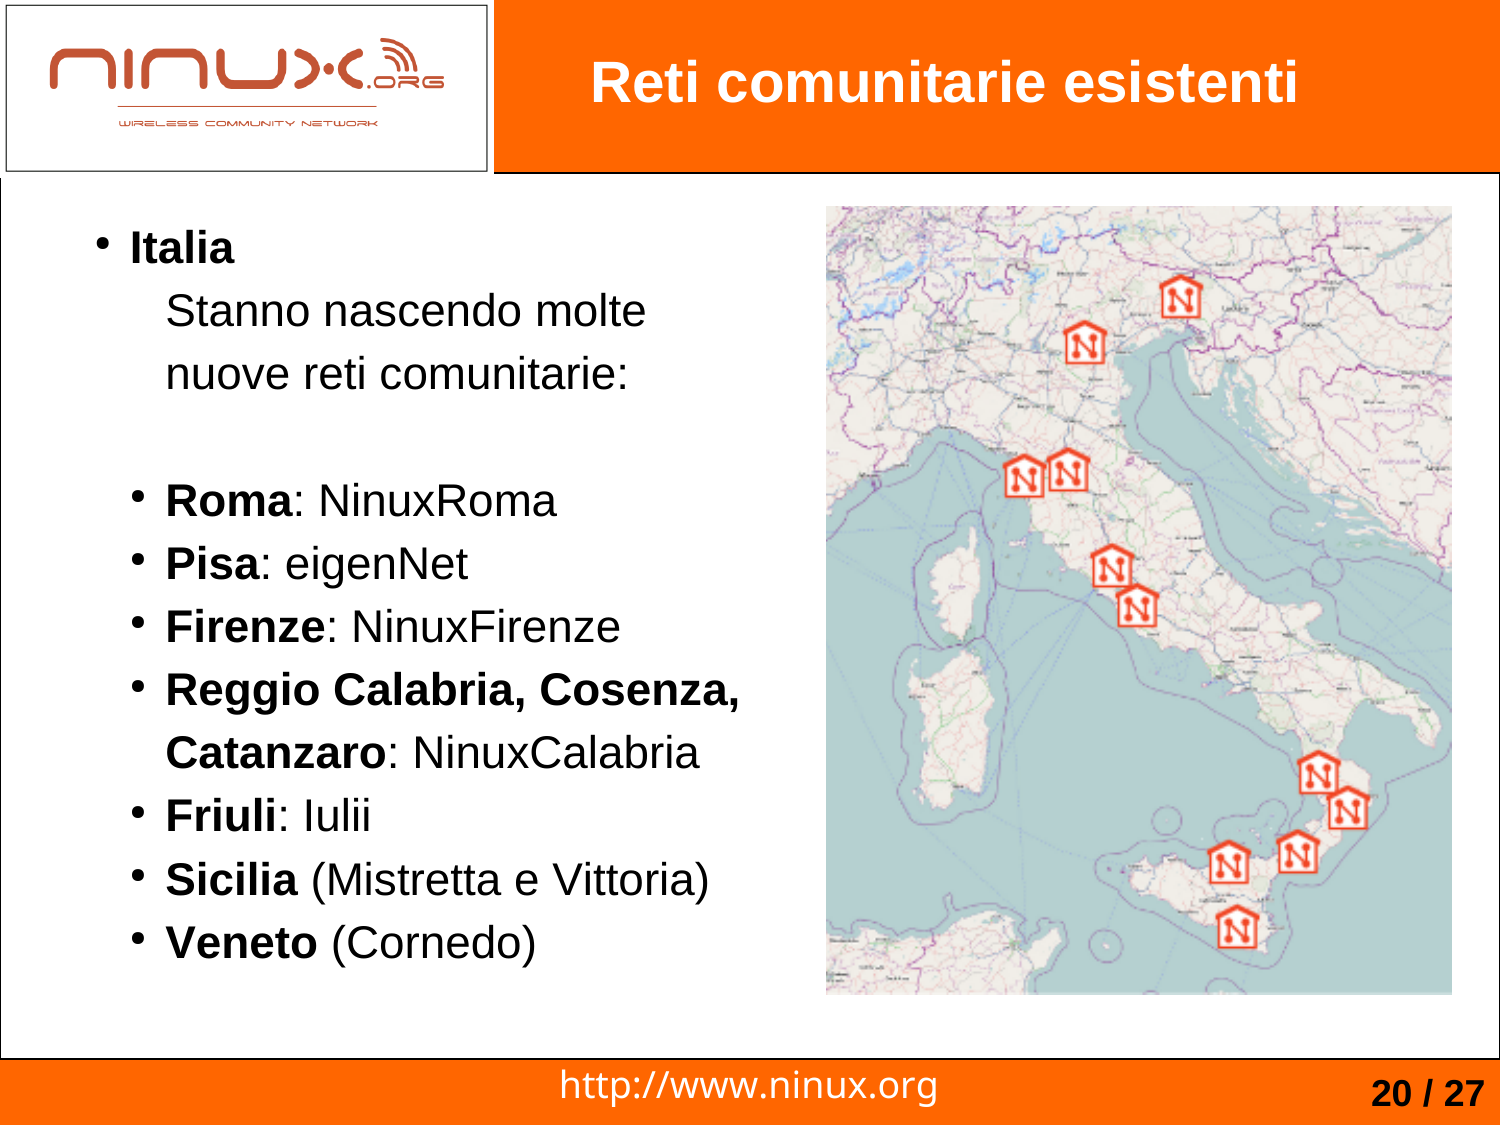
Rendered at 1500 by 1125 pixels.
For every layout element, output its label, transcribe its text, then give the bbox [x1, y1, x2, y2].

picture [0, 0, 421, 178]
text_box Italia Stanno nascendo molte nuove reti comunitarie: Roma: NinuxRoma Pisa: eigenNet Firenze: NinuxFirenze Reggio Calabria, Cosenza, Catanzaro: NinuxCalabria Friuli: Iulii Sicilia (Mistretta e Vittoria) Veneto (Cornedo) [59, 154, 767, 982]
title Reti comunitarie esistenti [421, 0, 1470, 173]
picture [826, 206, 1452, 995]
text_box http://www.ninux.org [0, 1053, 1500, 1125]
text_box <numero> / 27 [1257, 1061, 1500, 1125]
